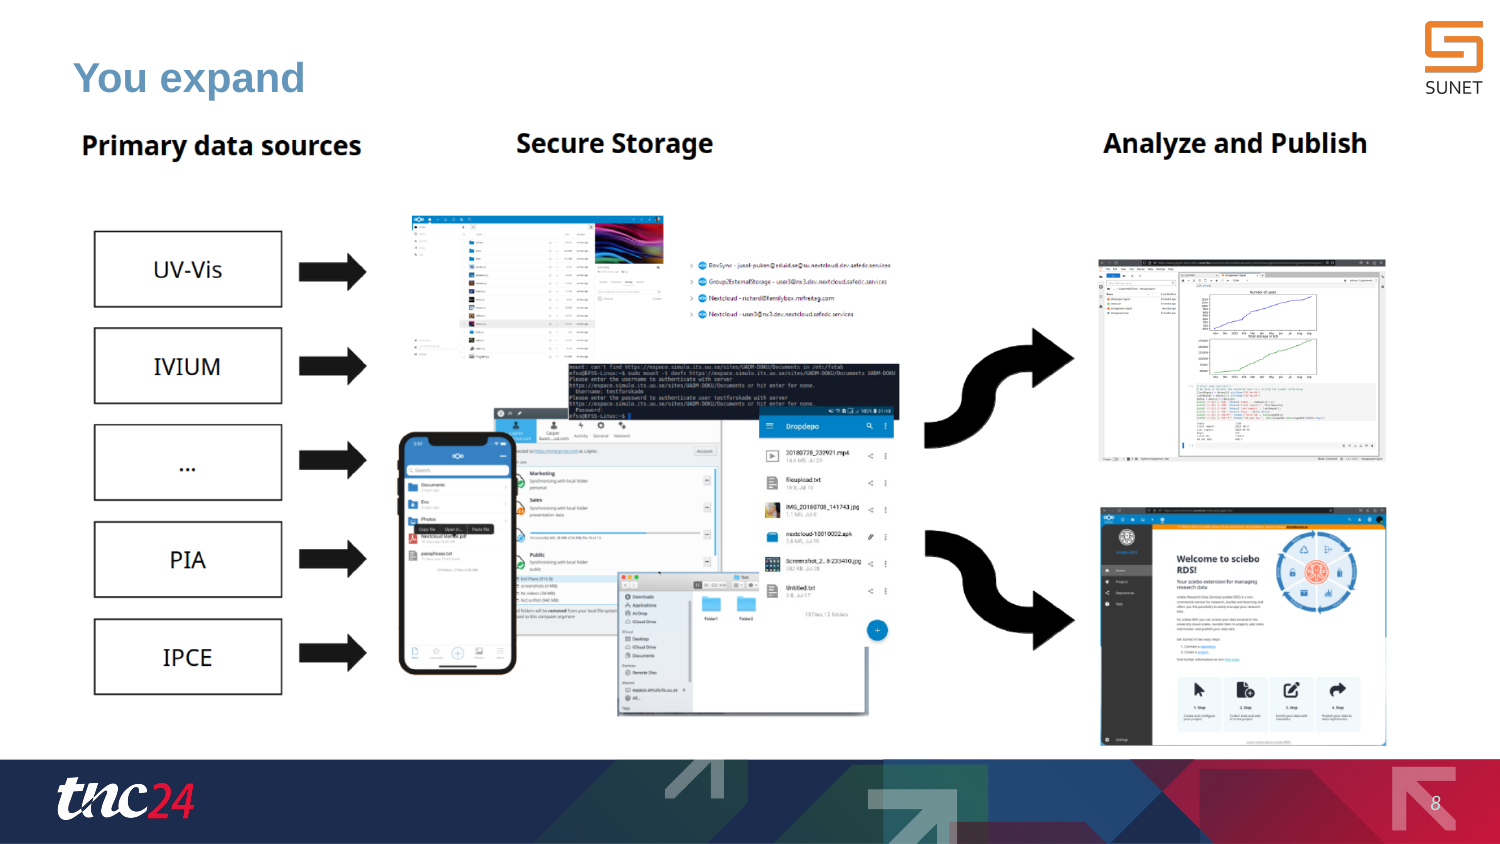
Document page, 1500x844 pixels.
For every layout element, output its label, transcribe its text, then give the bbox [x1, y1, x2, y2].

picture [75, 119, 1398, 755]
title You expand [57, 21, 1442, 136]
picture [1425, 21, 1483, 94]
picture [57, 777, 225, 823]
